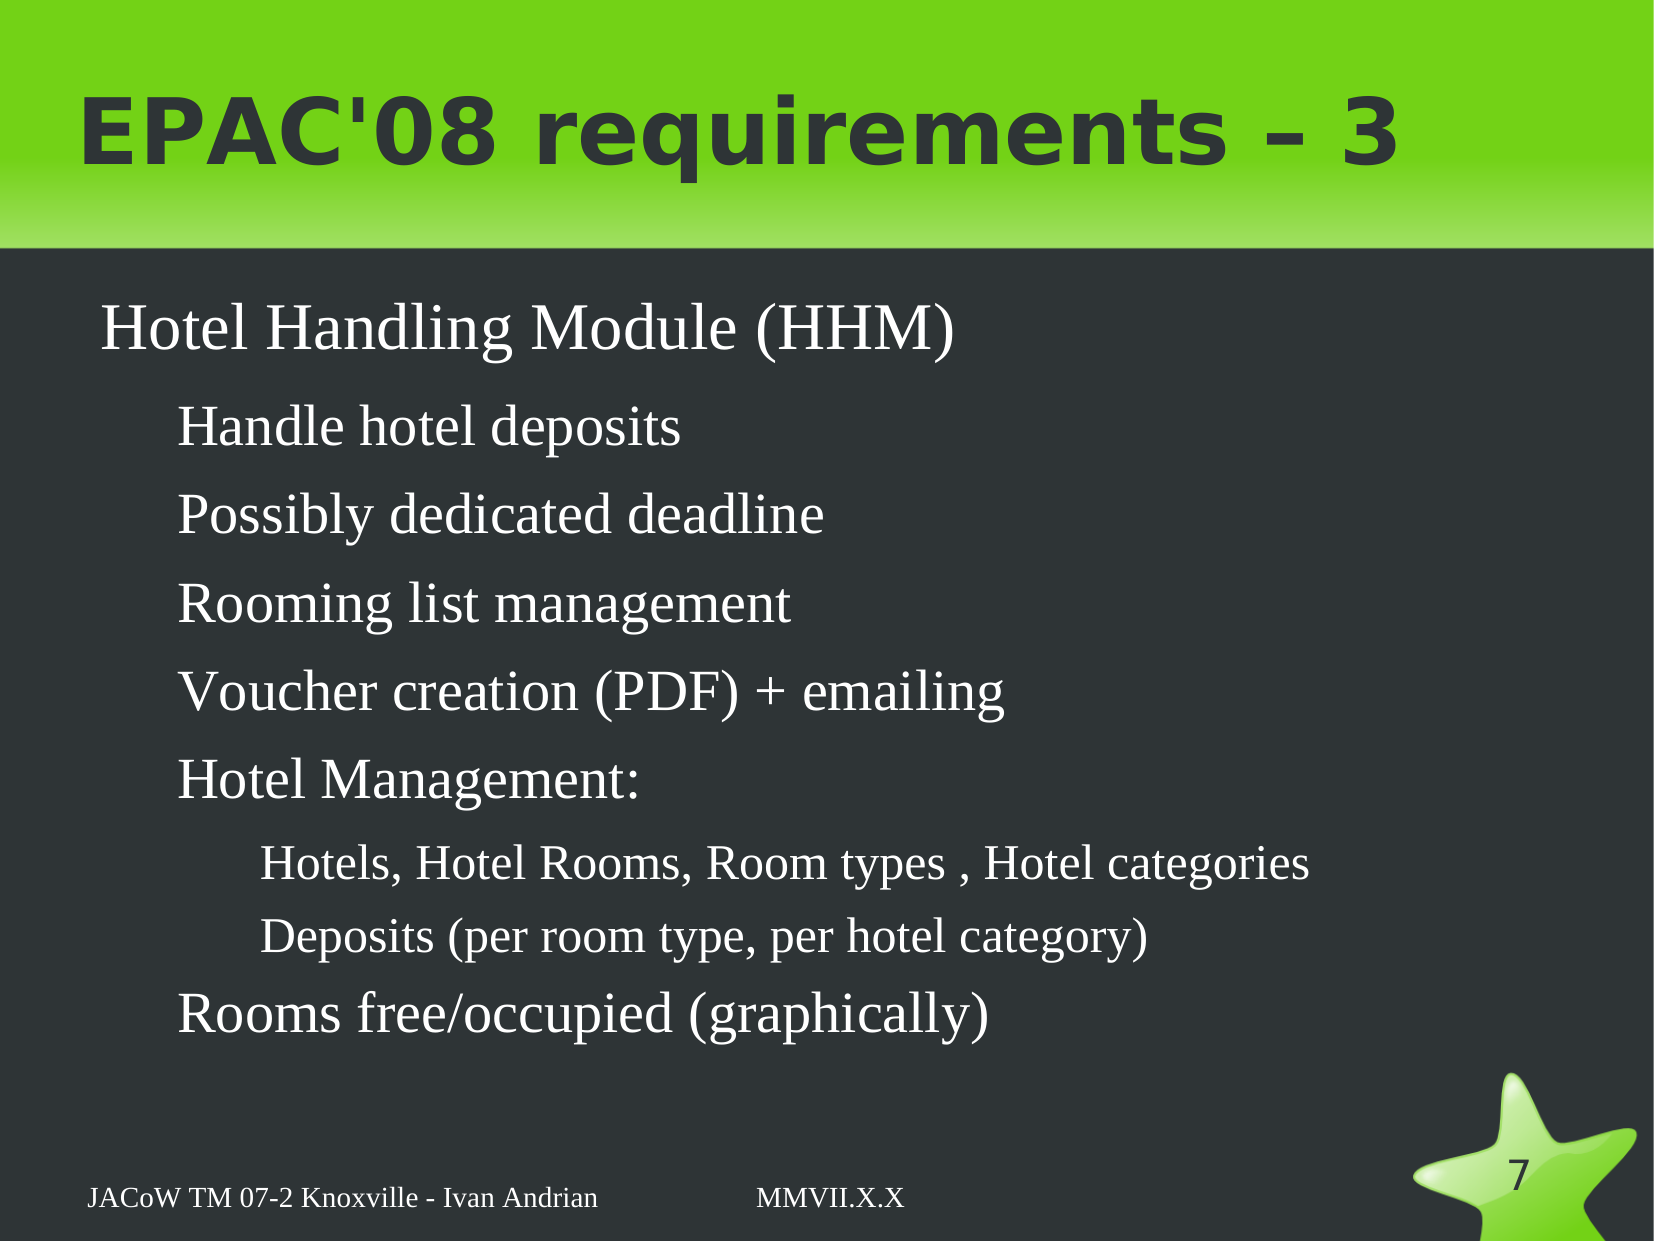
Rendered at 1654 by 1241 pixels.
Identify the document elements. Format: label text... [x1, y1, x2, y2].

picture [0, 0, 1654, 1241]
title EPAC'08 requirements – 3 [76, 29, 1565, 237]
list Hotel Handling Module (HHM) Handle hotel deposits Possibly dedicated deadline Rooming list management Voucher creation (PDF) + emailing Hotel Management: Hotels, Hotel Rooms, Room types , Hotel categories Deposits (per room type, per hotel category) Rooms free/occupied (graphically) [82, 290, 1571, 1188]
